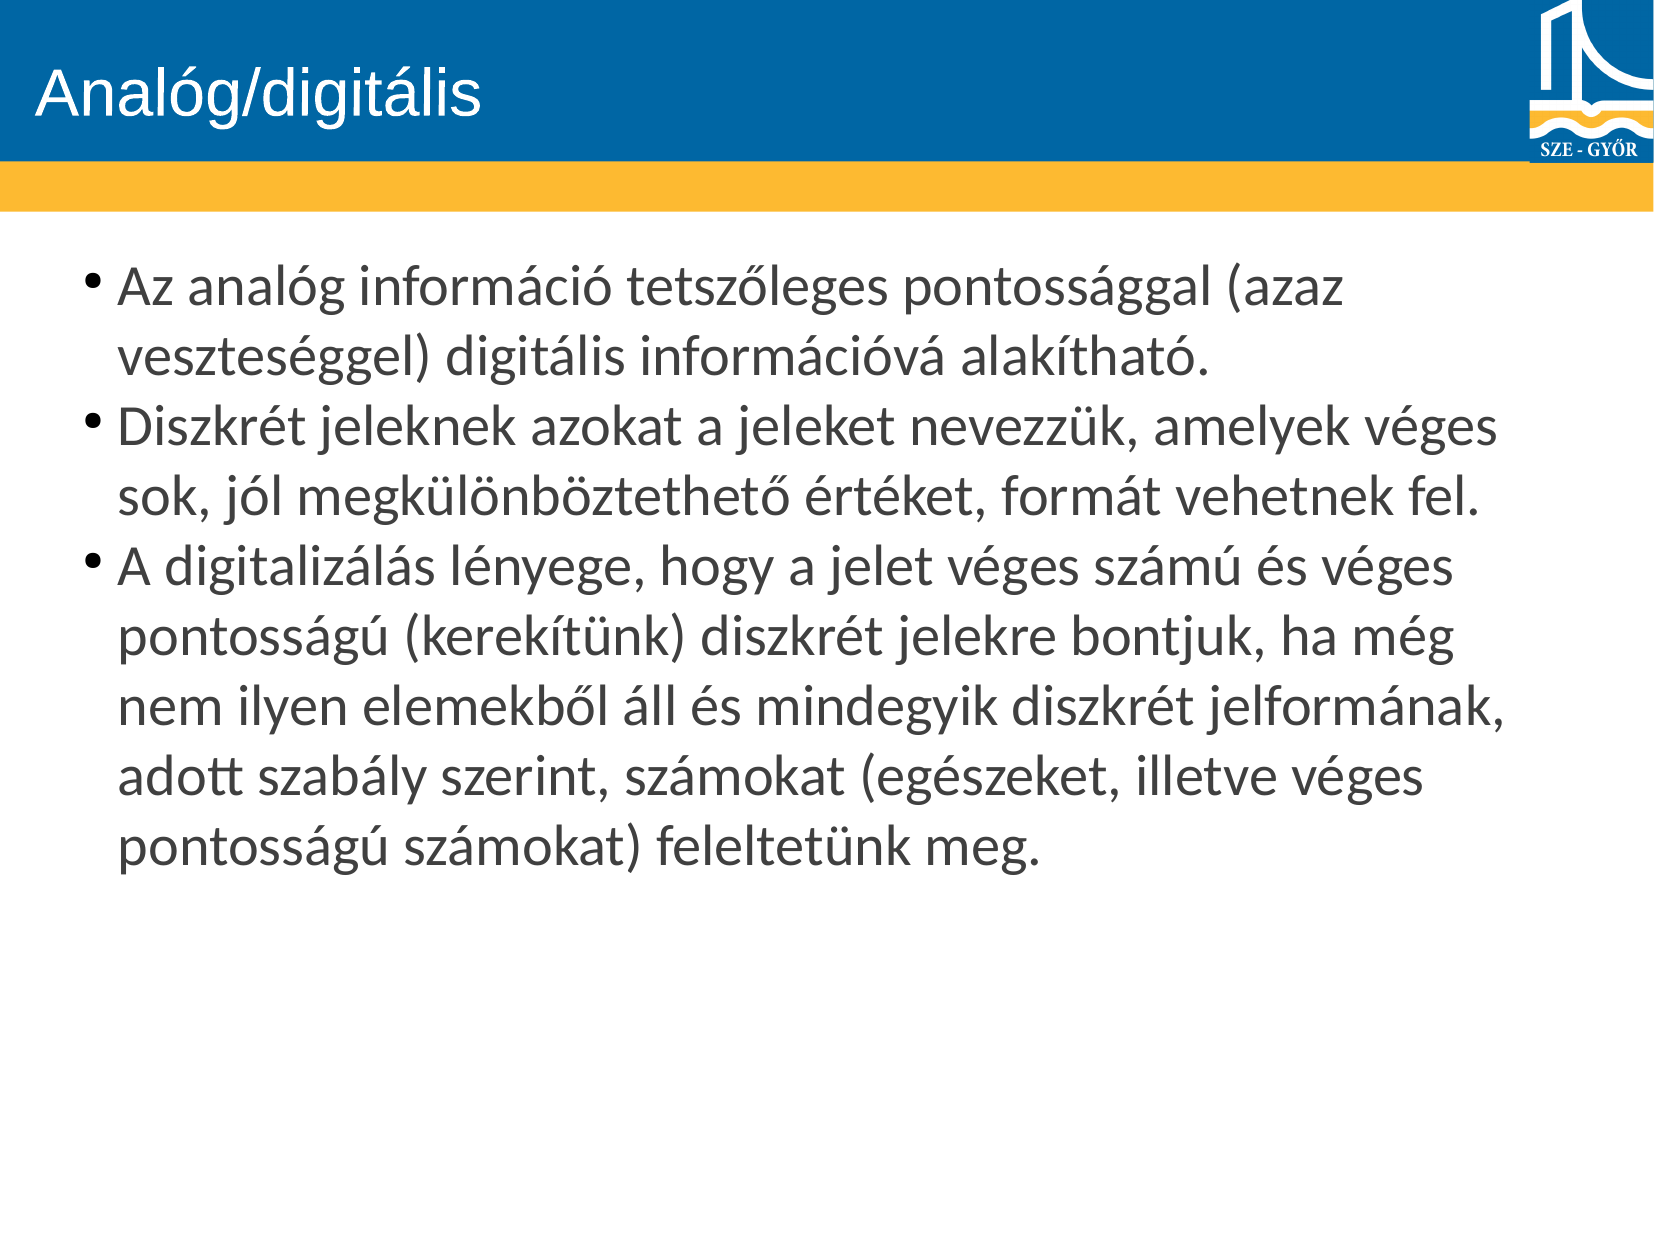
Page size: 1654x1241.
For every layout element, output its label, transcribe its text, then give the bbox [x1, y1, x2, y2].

picture [1529, 0, 1654, 163]
text_box Analóg/digitális [34, 48, 1524, 144]
text_box Az analóg információ tetszőleges pontossággal (azaz veszteséggel) digitális információvá alakítható. Diszkrét jeleknek azokat a jeleket nevezzük, amelyek véges sok, jól megkülönböztethető értéket, formát vehetnek fel. A digitalizálás lényege, hogy a jelet véges számú és véges pontosságú (kerekítünk) diszkrét jelekre bontjuk, ha még nem ilyen elemekből áll és mindegyik diszkrét jelformának, adott szabály szerint, számokat (egészeket, illetve véges pontosságú számokat) feleltetünk meg. [82, 247, 1571, 1198]
